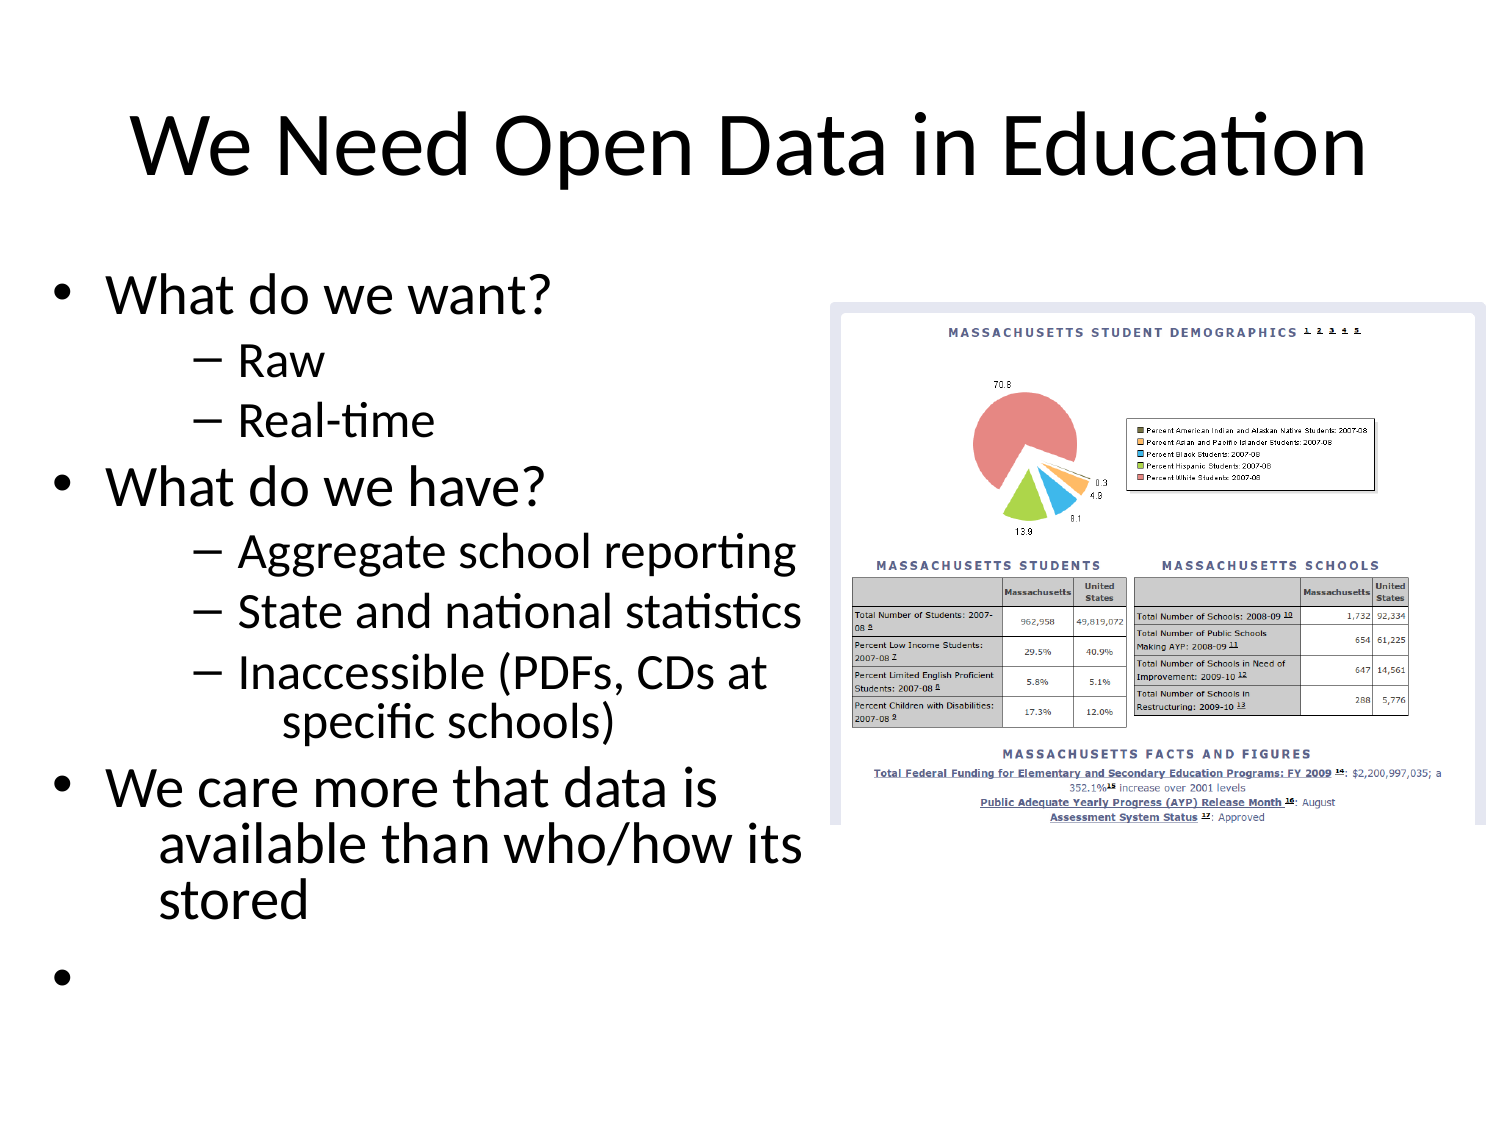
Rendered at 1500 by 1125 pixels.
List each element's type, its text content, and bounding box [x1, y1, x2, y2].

title We Need Open Data in Education [75, 45, 1426, 233]
list What do we want? Raw Real-time What do we have? Aggregate school reporting State and national statistics Inaccessible (PDFs, CDs at specific schools) We care more that data is available than who/how its stored [37, 262, 838, 1005]
picture [825, 299, 1489, 826]
